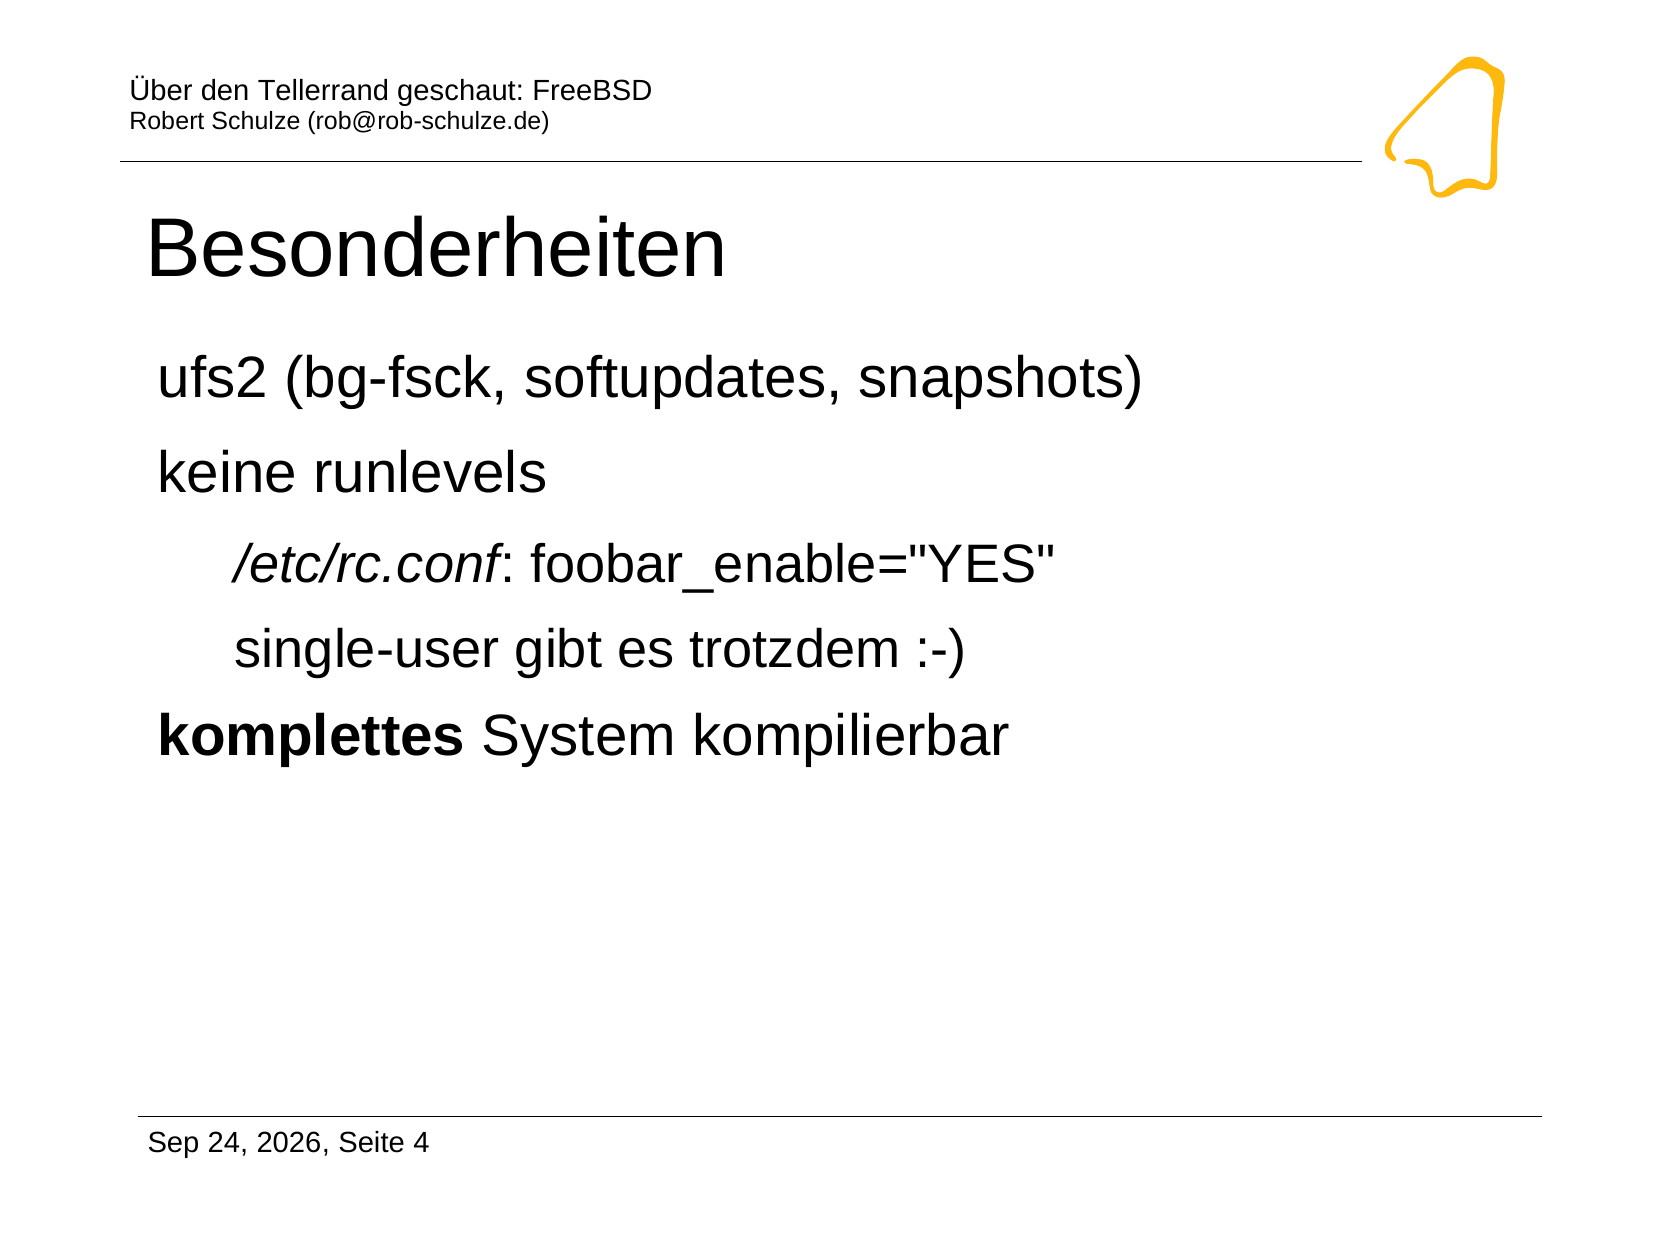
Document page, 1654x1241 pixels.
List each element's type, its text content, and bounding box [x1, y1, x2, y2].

list ufs2 (bg-fsck, softupdates, snapshots) keine runlevels /etc/rc.conf: foobar_enable="YES" single-user gibt es trotzdem :-) komplettes System kompilierbar [139, 344, 1552, 1087]
picture [1350, 29, 1540, 224]
title Besonderheiten [145, 186, 1390, 310]
